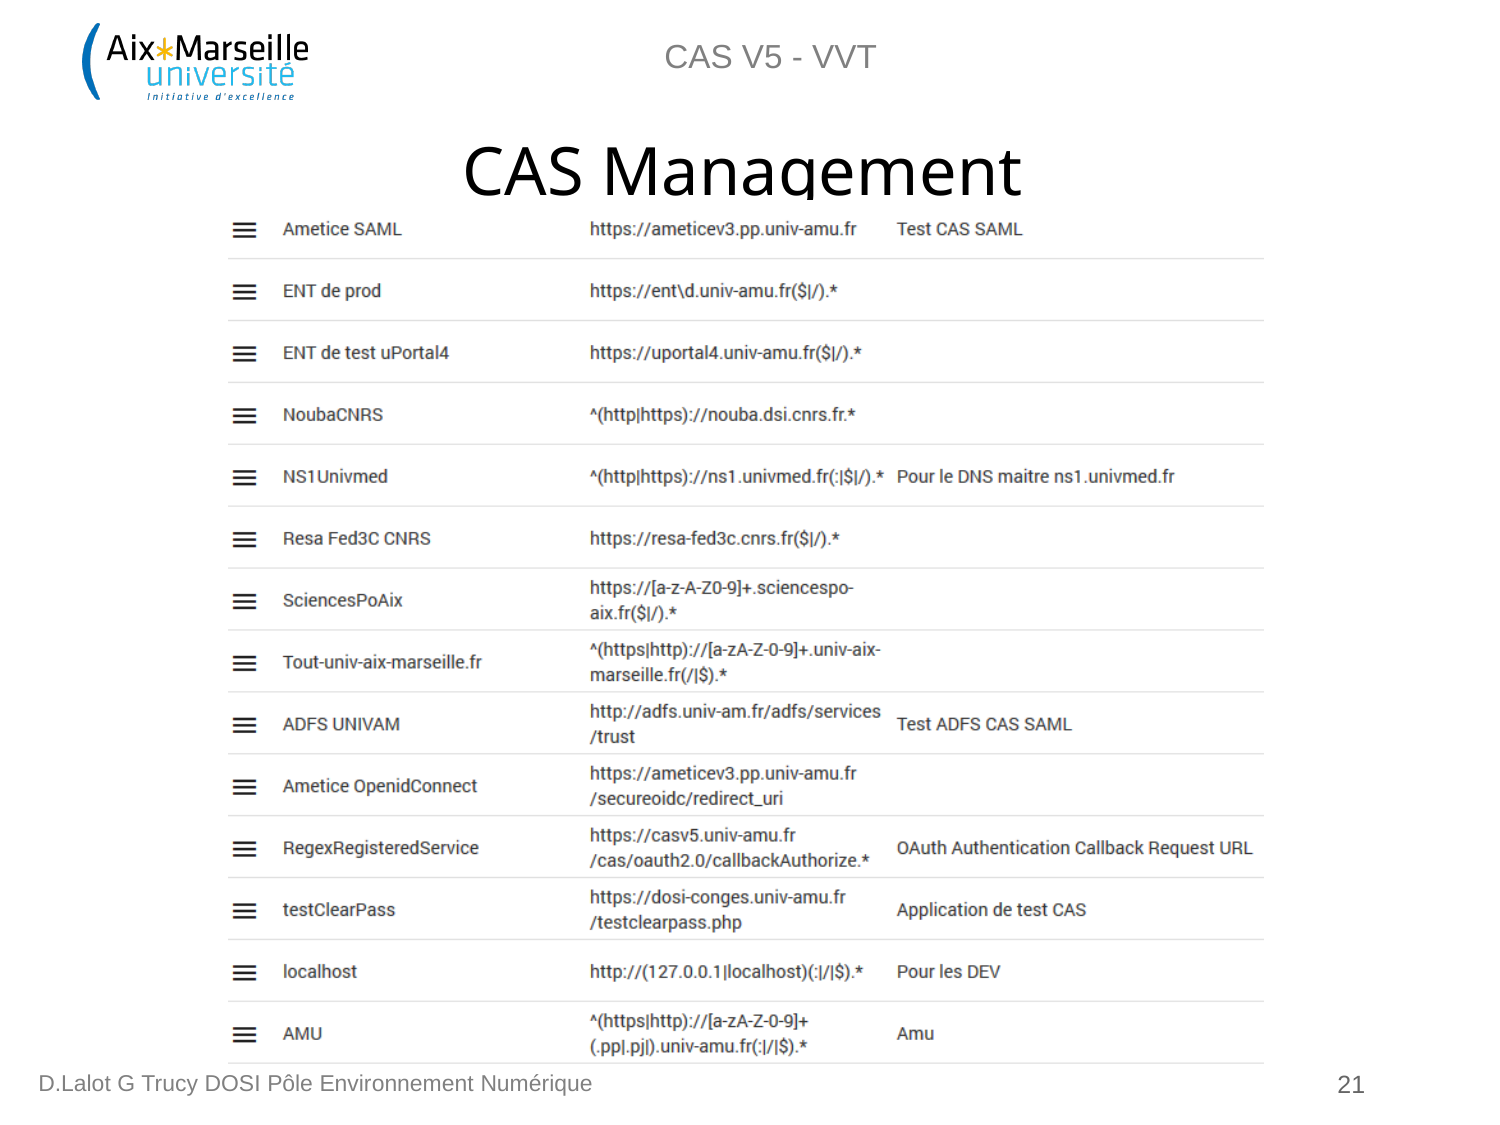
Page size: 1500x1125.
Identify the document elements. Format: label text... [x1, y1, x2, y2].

picture [228, 200, 1264, 1069]
title CAS Management [67, 75, 1418, 264]
picture [82, 23, 308, 75]
